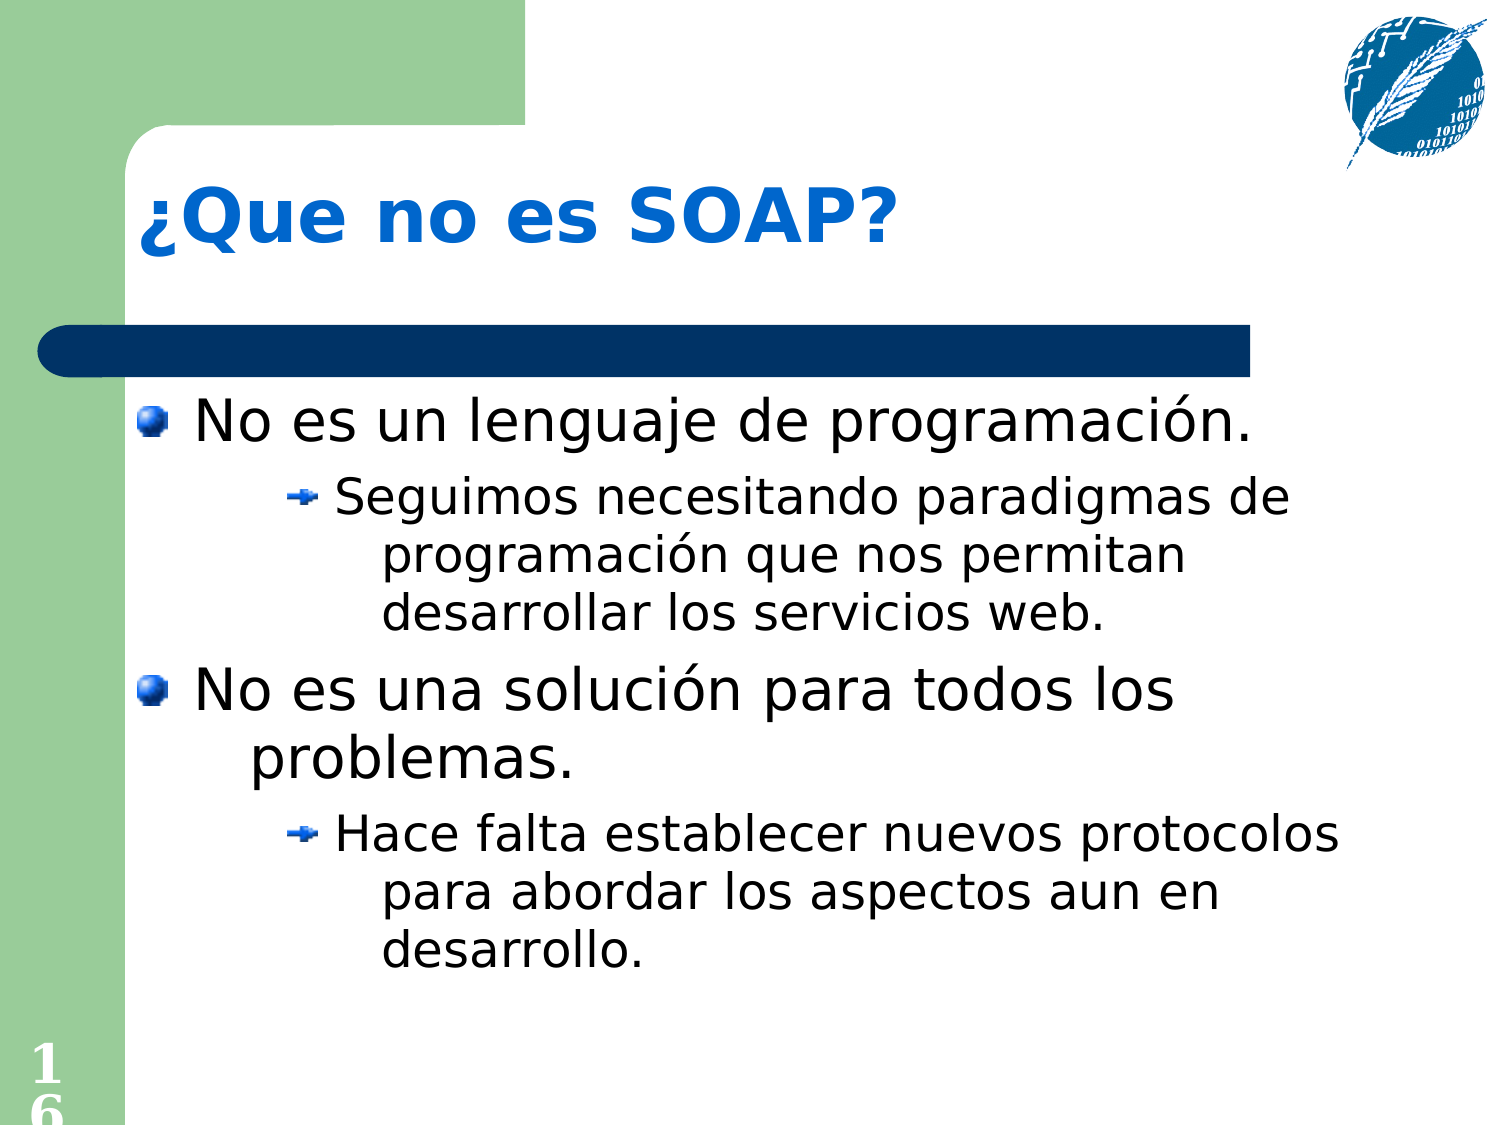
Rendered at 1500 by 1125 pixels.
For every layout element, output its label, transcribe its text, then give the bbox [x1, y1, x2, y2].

picture [1436, 127, 1450, 136]
picture [1416, 140, 1425, 149]
list No es un lenguaje de programación. Seguimos necesitando paradigmas de programación que nos permitan desarrollar los servicios web. No es una solución para todos los problemas. Hace falta establecer nuevos protocolos para abordar los aspectos aun en desarrollo. [137, 387, 1400, 1045]
title ¿Que no es SOAP? [136, 136, 1414, 301]
picture [1433, 139, 1440, 147]
picture [1341, 15, 1487, 172]
picture [1427, 138, 1431, 148]
